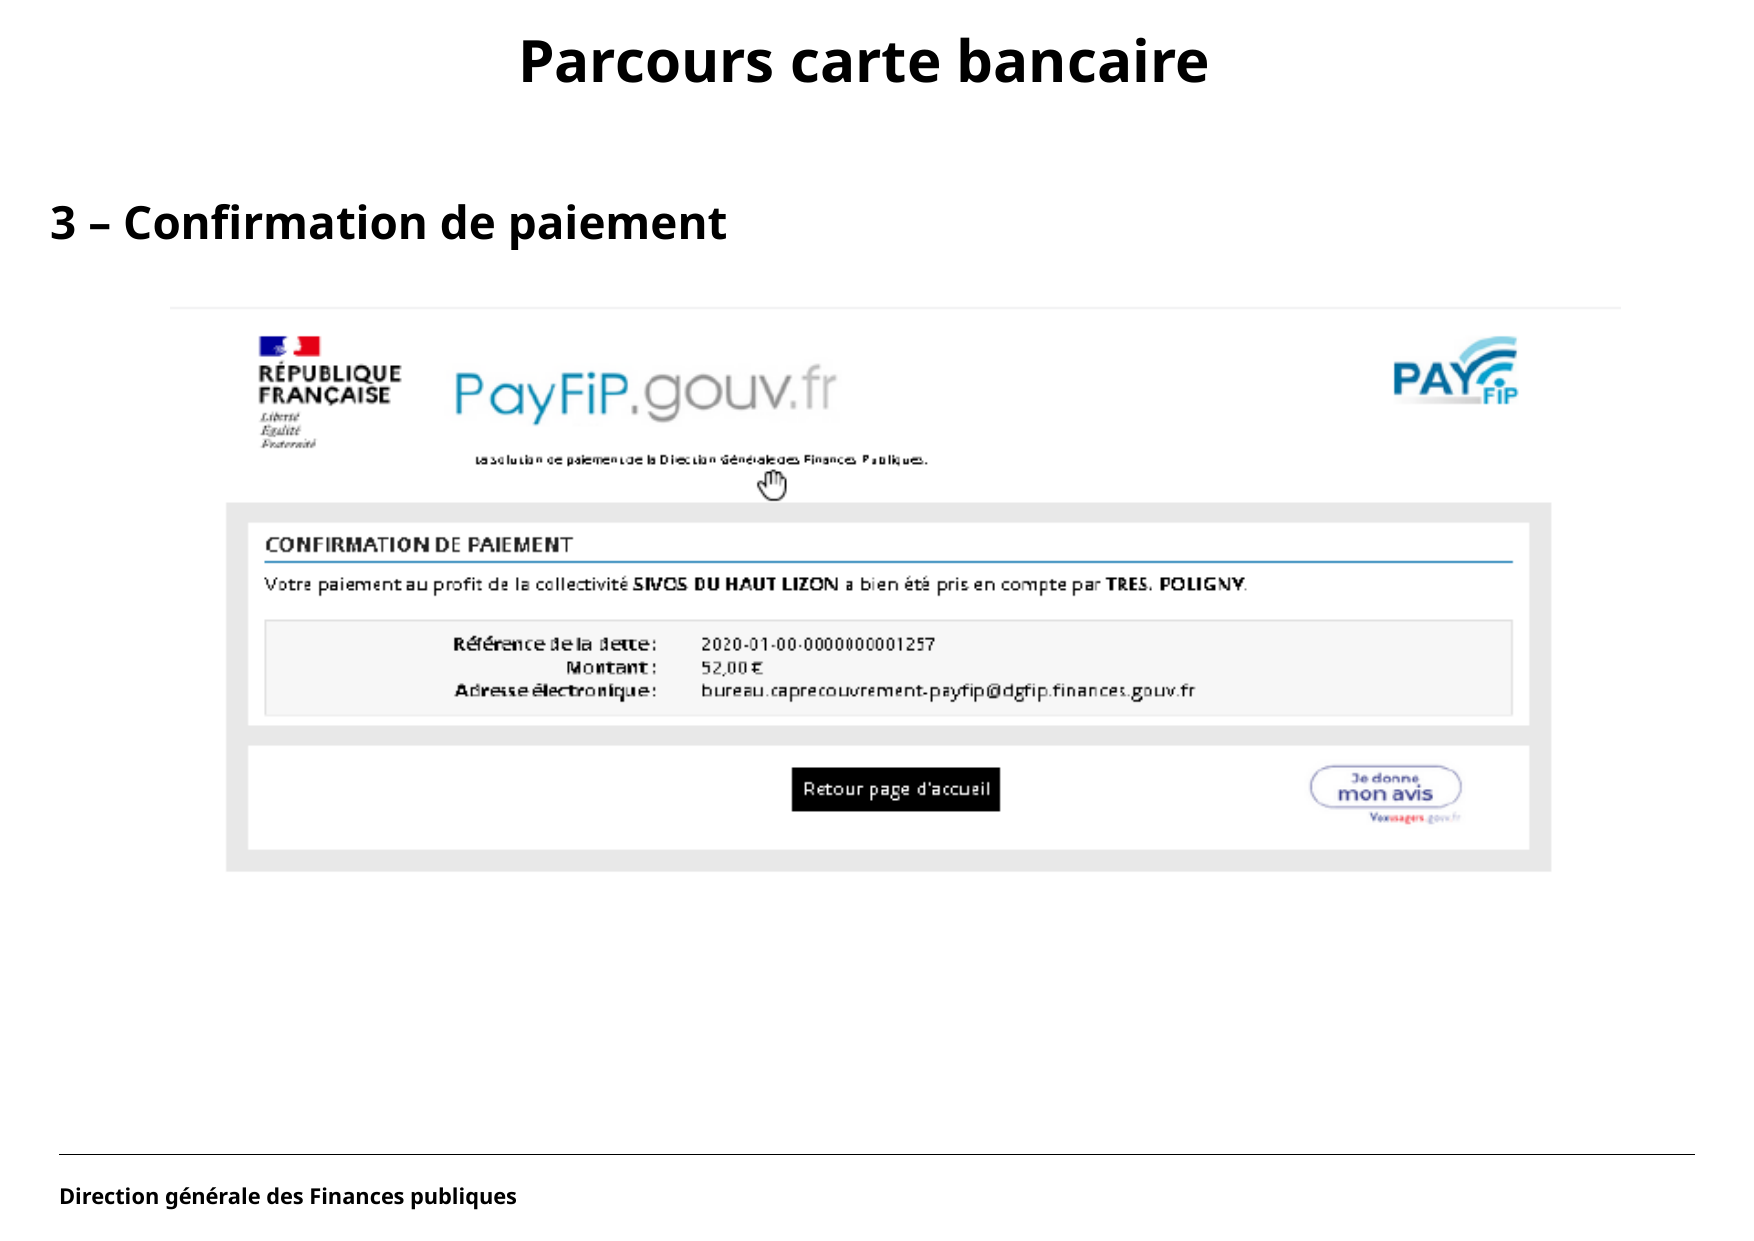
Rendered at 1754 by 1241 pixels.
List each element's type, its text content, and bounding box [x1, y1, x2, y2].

picture [170, 260, 1621, 894]
list Parcours carte bancaire [50, 20, 1678, 121]
list 3 – Confirmation de paiement [50, 190, 1678, 292]
